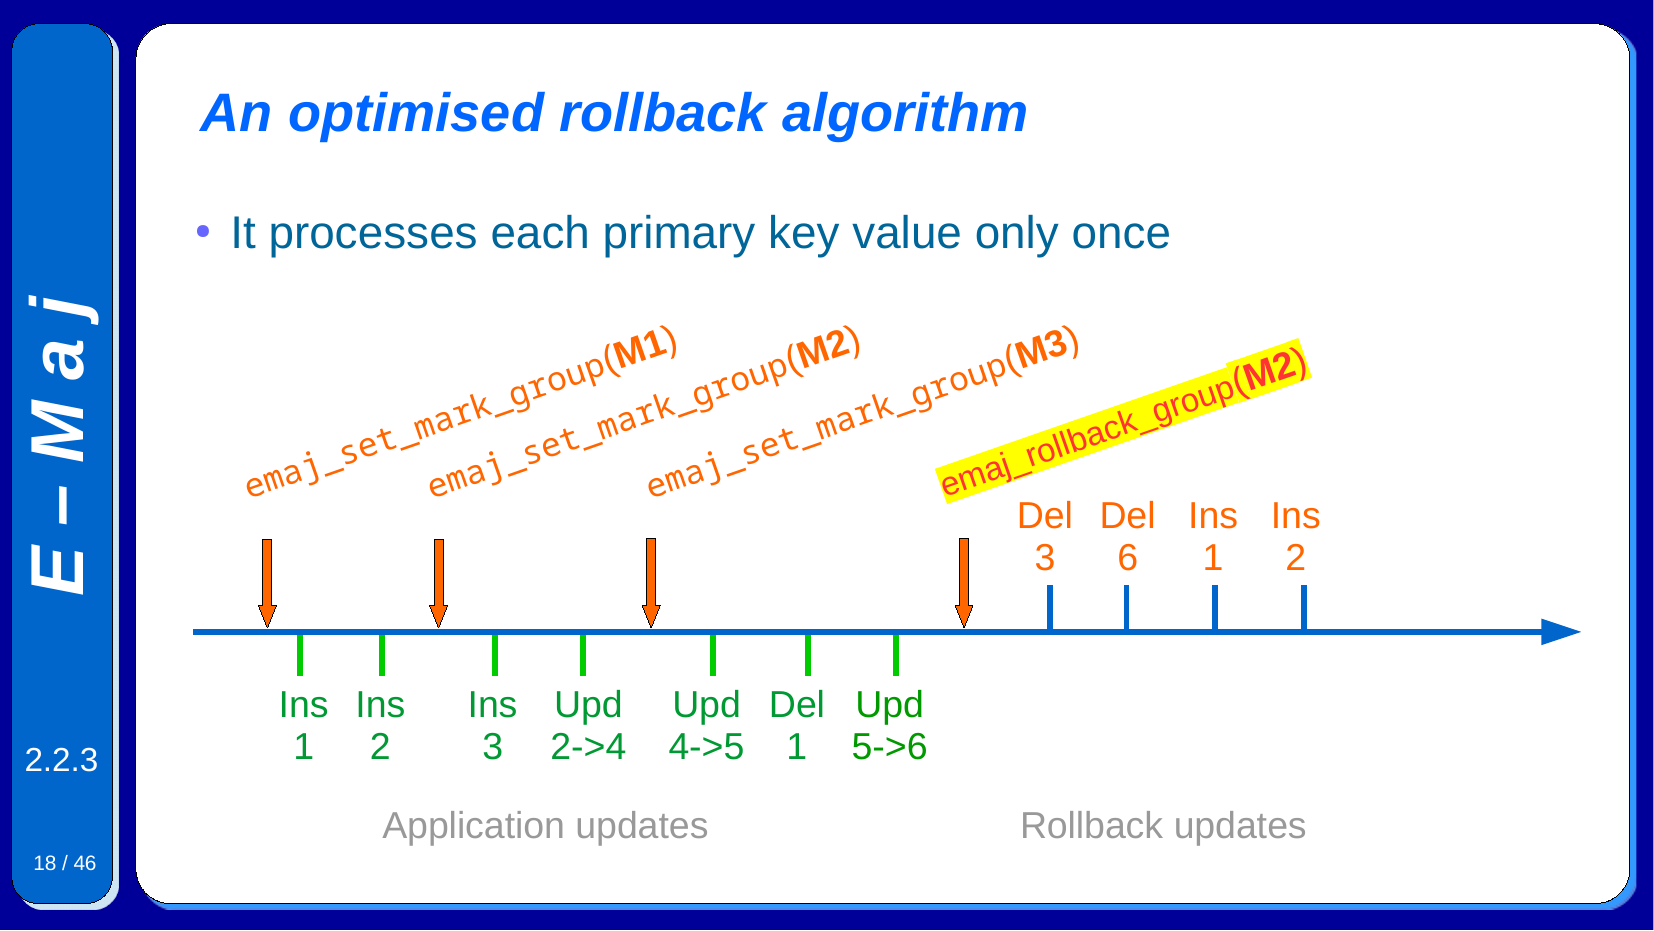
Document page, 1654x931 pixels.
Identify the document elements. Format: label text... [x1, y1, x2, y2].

text_box Ins 2 [340, 676, 432, 777]
text_box [642, 538, 661, 628]
text_box emaj_set_mark_group(M1) [220, 302, 700, 530]
text_box emaj_rollback_group(M2) [917, 313, 1369, 530]
text_box Rollback updates [1005, 796, 1428, 854]
text_box Del 6 [1084, 487, 1187, 588]
list It processes each primary key value only once [177, 206, 1587, 827]
text_box Upd 4->5 [653, 676, 779, 777]
text_box Application updates [367, 796, 805, 854]
text_box [258, 539, 277, 628]
text_box emaj_set_mark_group(M3) [622, 302, 1105, 530]
text_box emaj_set_mark_group(M2) [403, 302, 887, 530]
text_box Ins 1 [263, 676, 340, 777]
text_box Ins 1 [1187, 487, 1256, 588]
text_box Ins 3 [452, 676, 535, 777]
title An optimised rollback algorithm [200, 34, 1575, 191]
text_box Upd 2->4 [535, 676, 653, 777]
text_box [955, 538, 973, 628]
text_box Del 3 [1002, 487, 1084, 588]
text_box Ins 2 [1256, 487, 1347, 588]
text_box Del 1 [779, 676, 836, 777]
text_box Upd 5->6 [836, 676, 962, 777]
text_box [429, 539, 448, 628]
